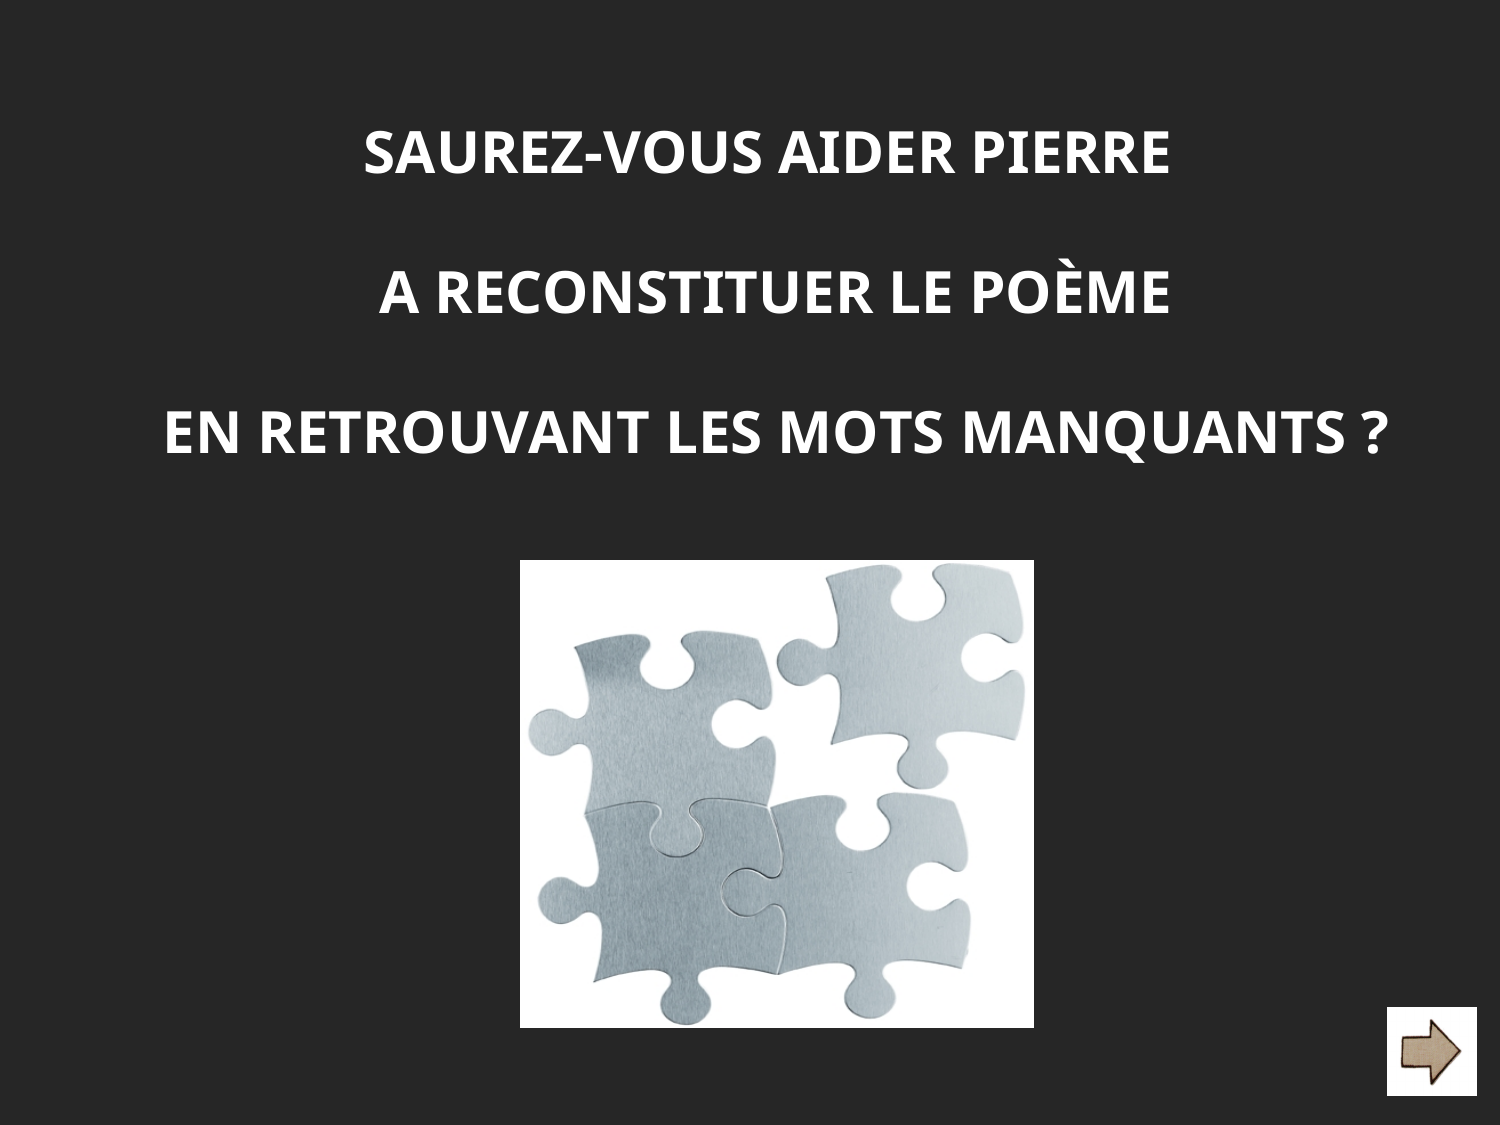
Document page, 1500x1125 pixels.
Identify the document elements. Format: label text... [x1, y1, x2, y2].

text_box SAUREZ-VOUS AIDER PIERRE A RECONSTITUER LE POÈME EN RETROUVANT LES MOTS MANQUANTS ? [88, 107, 1464, 473]
picture [1387, 1007, 1477, 1096]
picture [520, 560, 1034, 1028]
